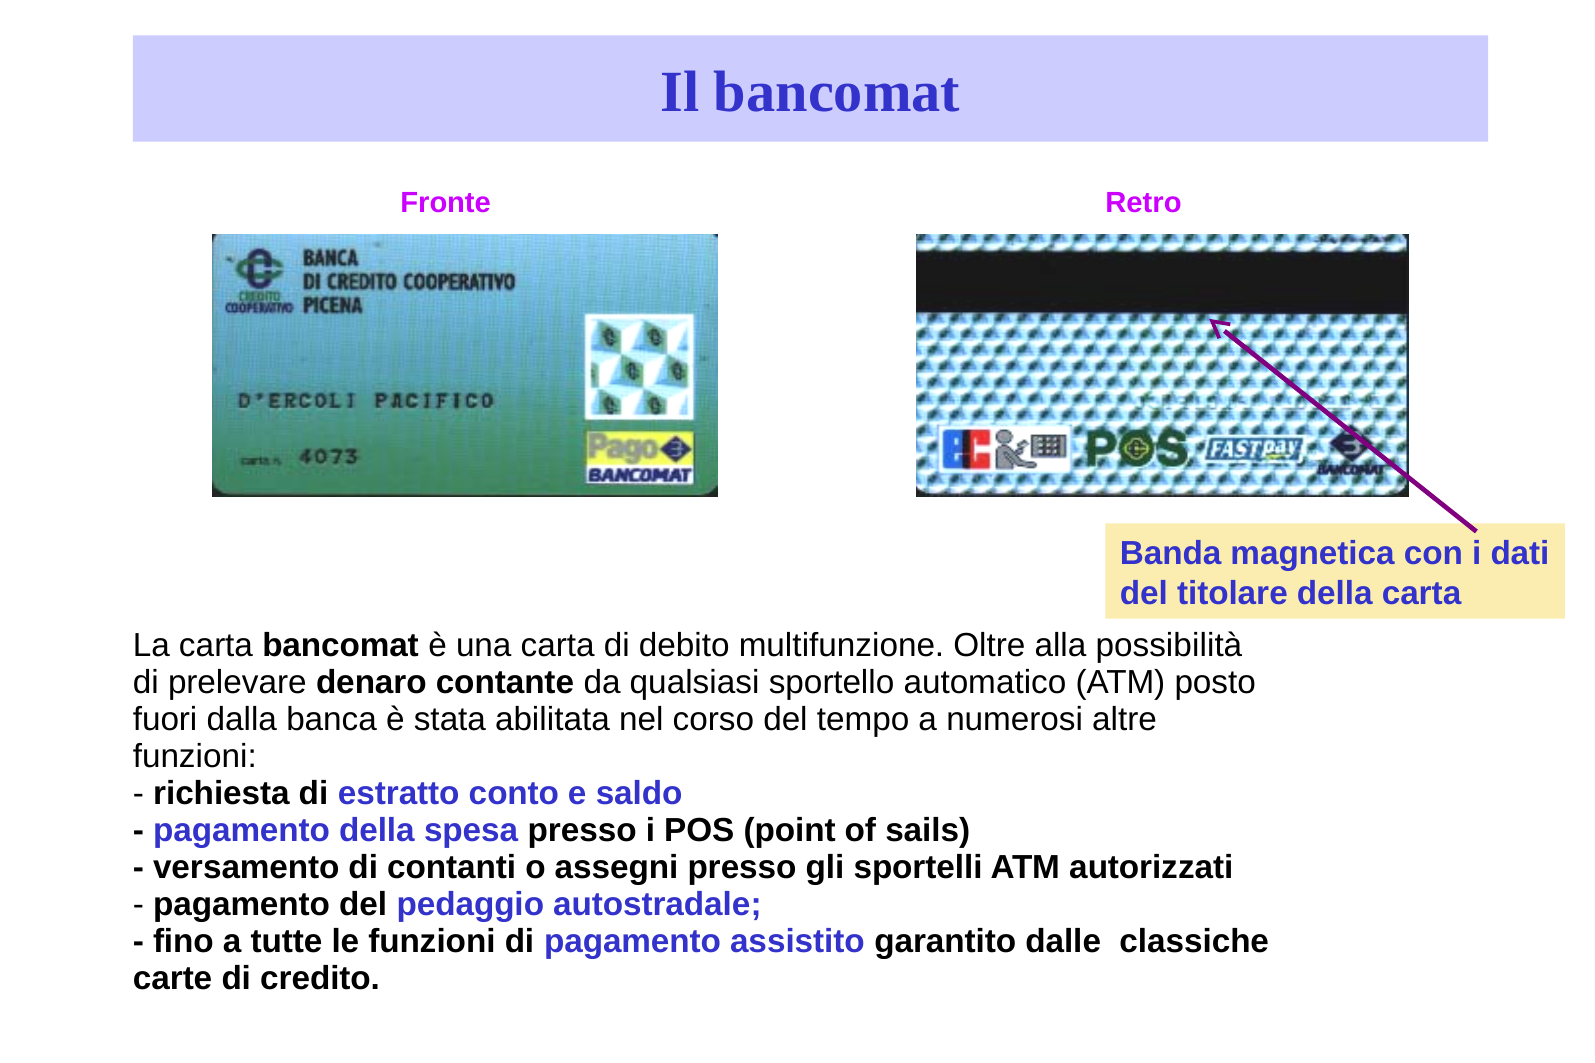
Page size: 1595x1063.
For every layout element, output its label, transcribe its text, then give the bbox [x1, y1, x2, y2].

text_box Banda magnetica con i dati del titolare della carta [1105, 523, 1565, 619]
title Il bancomat [132, 35, 1489, 142]
picture [916, 234, 1409, 497]
text_box Retro [1090, 175, 1197, 227]
text_box La carta bancomat è una carta di debito multifunzione. Oltre alla possibilità di prelevare denaro contante da qualsiasi sportello automatico (ATM) posto fuori dalla banca è stata abilitata nel corso del tempo a numerosi altre funzioni: - richiesta di estratto conto e saldo - pagamento della spesa presso i POS (point of sails) - versamento di contanti o assegni presso gli sportelli ATM autorizzati - pagamento del pedaggio autostradale; - fino a tutte le funzioni di pagamento assistito garantito dalle classiche carte di credito. [118, 618, 1300, 1004]
text_box Fronte [385, 175, 507, 227]
picture [212, 234, 718, 497]
